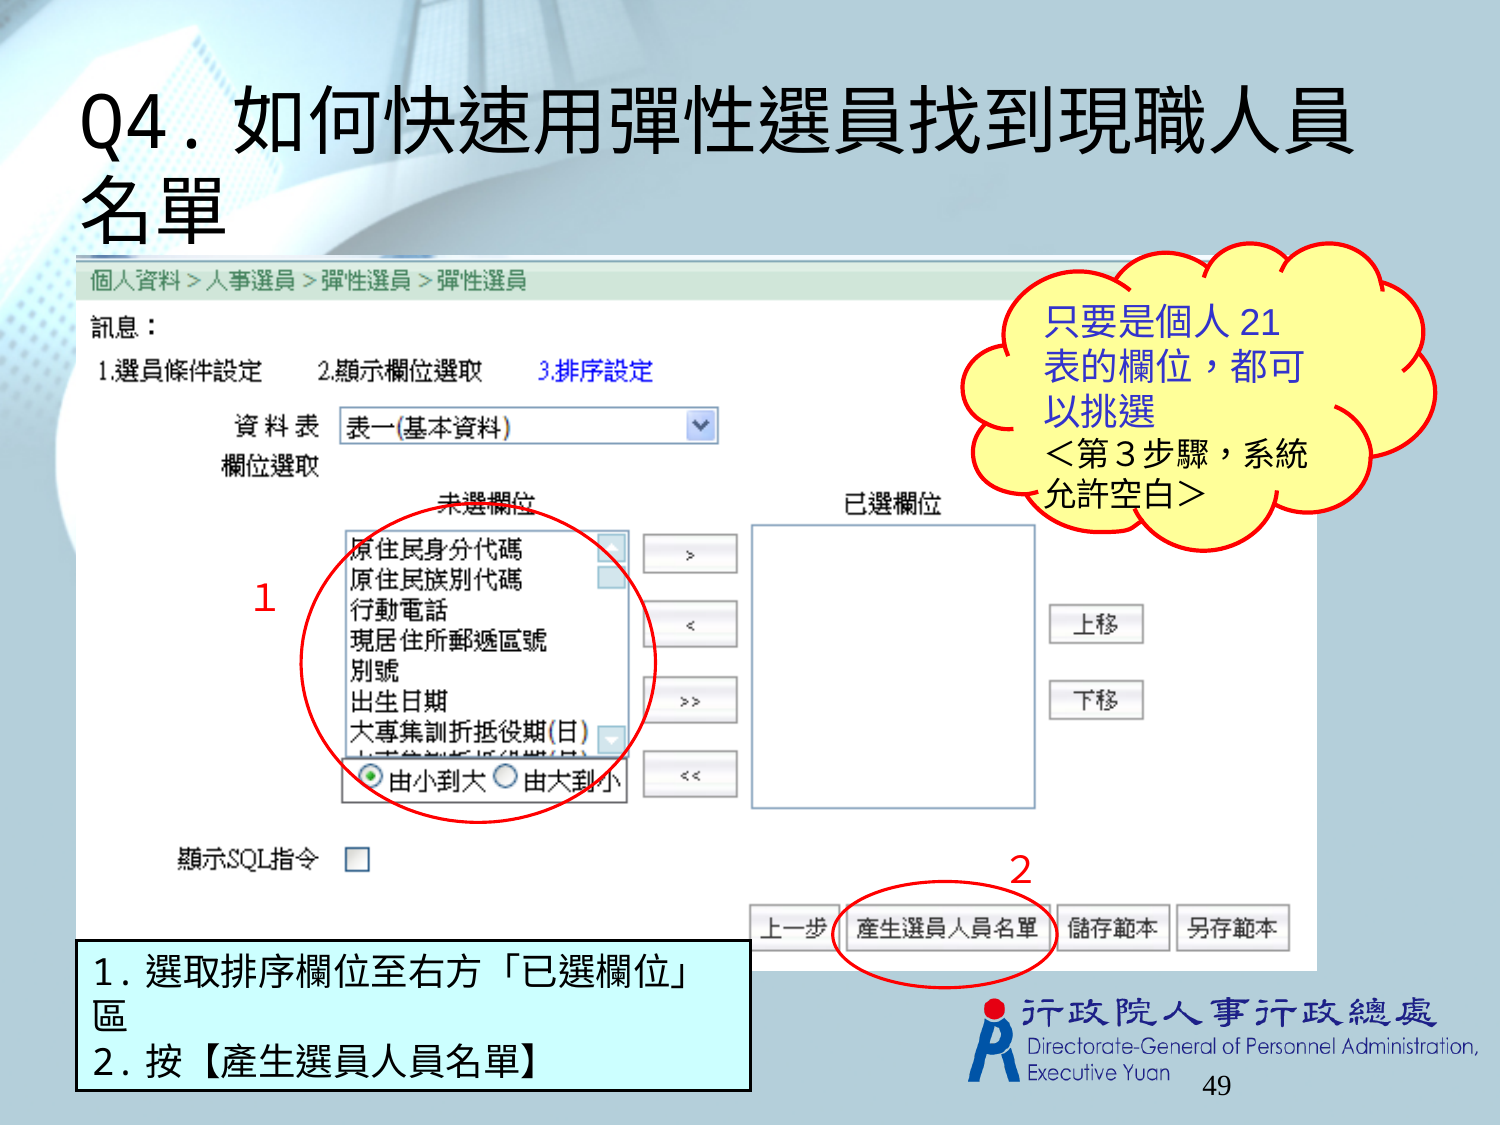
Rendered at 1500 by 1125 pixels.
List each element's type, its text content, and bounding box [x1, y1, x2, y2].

text_box １ [242, 574, 290, 620]
text_box Q4.如何快速用彈性選員找到現職人員名單 [65, 66, 1400, 261]
picture [835, 884, 1055, 971]
text_box 1.選取排序欄位至右方「已選欄位」區 2.按【產生選員人員名單】 [76, 940, 751, 1049]
text_box ２ [998, 846, 1046, 892]
picture [1200, 261, 1211, 266]
text_box [1187, 1058, 1500, 1125]
text_box 只要是個人21表的欄位，都可以挑選 ＜第３步驟，系統允許空白＞ [962, 243, 1436, 551]
picture [76, 261, 1317, 971]
